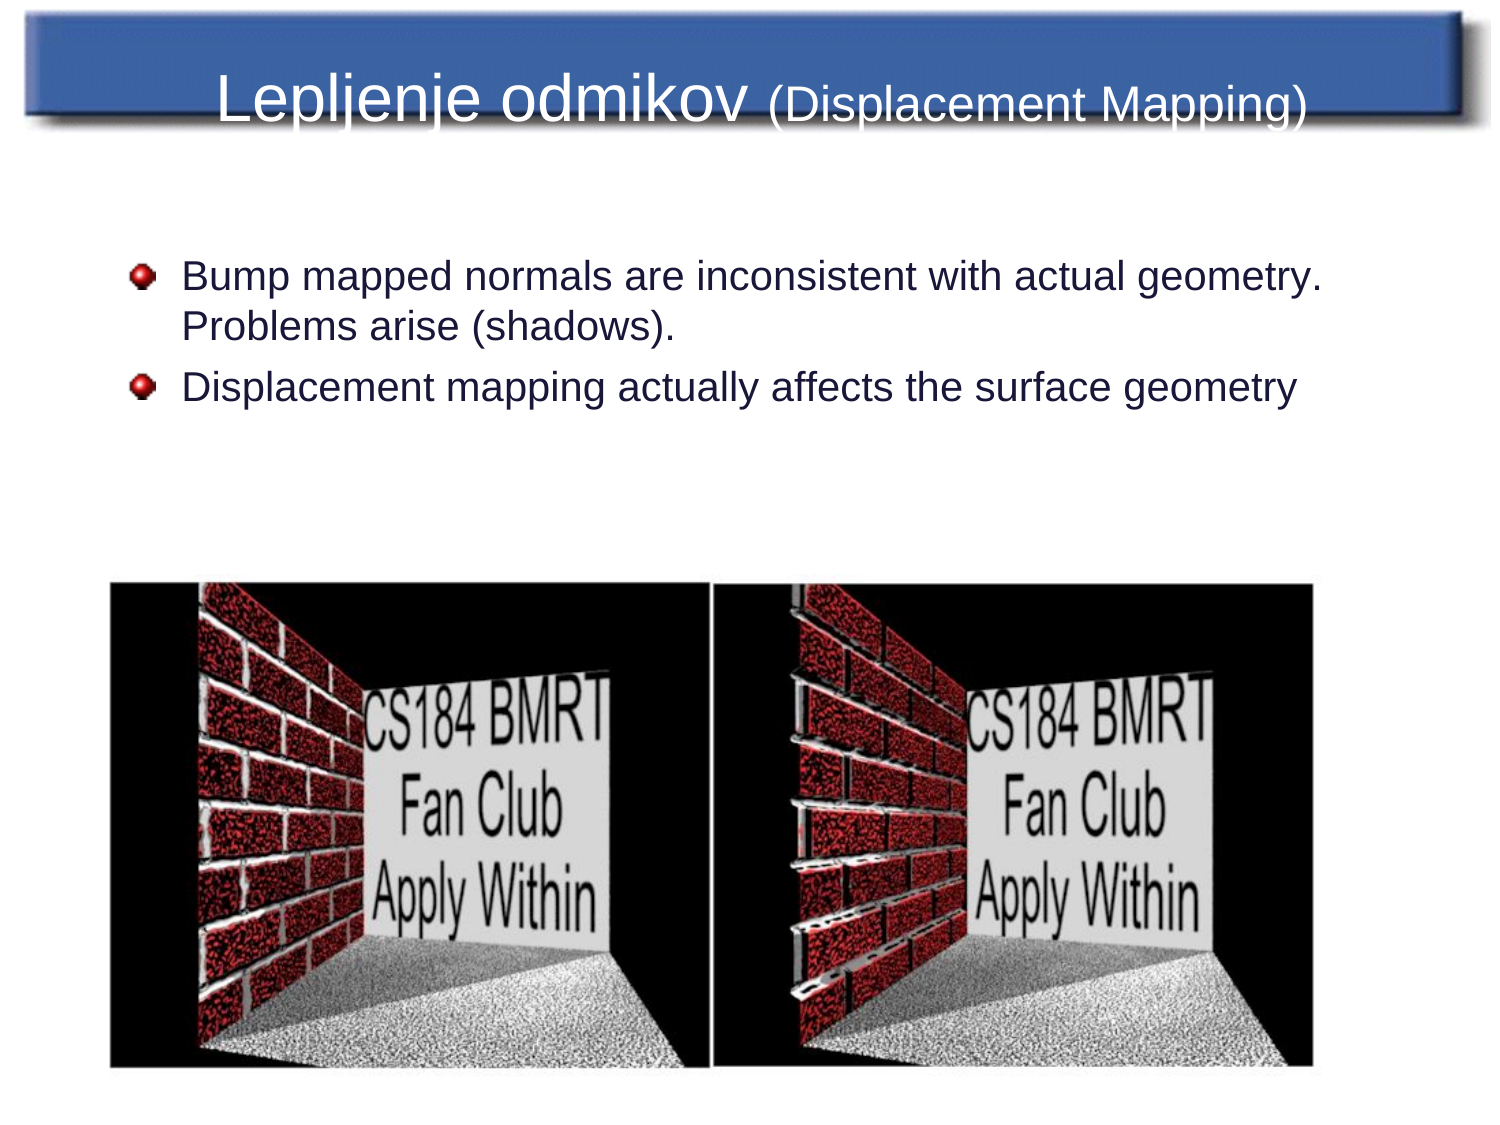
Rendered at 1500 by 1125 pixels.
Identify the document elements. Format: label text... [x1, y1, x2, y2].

title Lepljenje odmikov (Displacement Mapping) [24, 46, 1500, 143]
picture [99, 574, 1326, 1082]
list Bump mapped normals are inconsistent with actual geometry. Problems arise (shadows). Displacement mapping actually affects the surface geometry [110, 241, 1386, 917]
picture [23, 8, 1491, 135]
